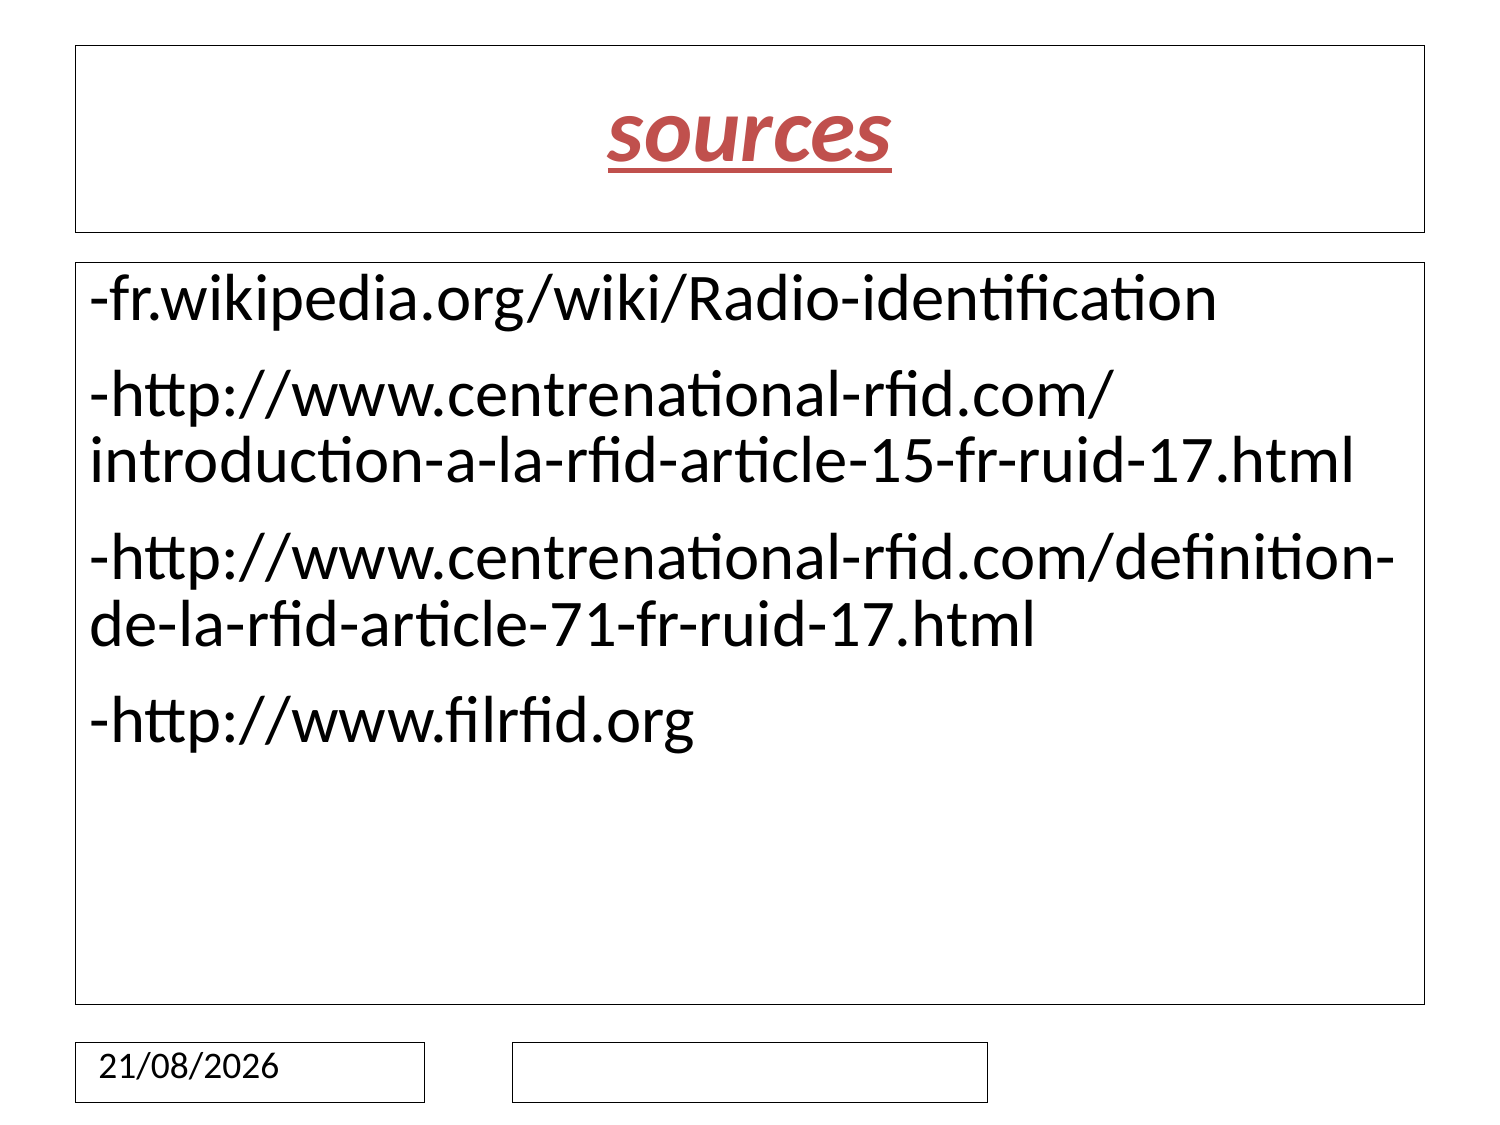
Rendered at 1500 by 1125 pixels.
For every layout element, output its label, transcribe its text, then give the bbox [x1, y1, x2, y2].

title sources [75, 45, 1425, 233]
list -fr.wikipedia.org/wiki/Radio-identification‎ -http://www.centrenational-rfid.com/introduction-a-la-rfid-article-15-fr-ruid-17.html -http://www.centrenational-rfid.com/definition-de-la-rfid-article-71-fr-ruid-17.html -http://www.filrfid.org [75, 262, 1425, 1005]
